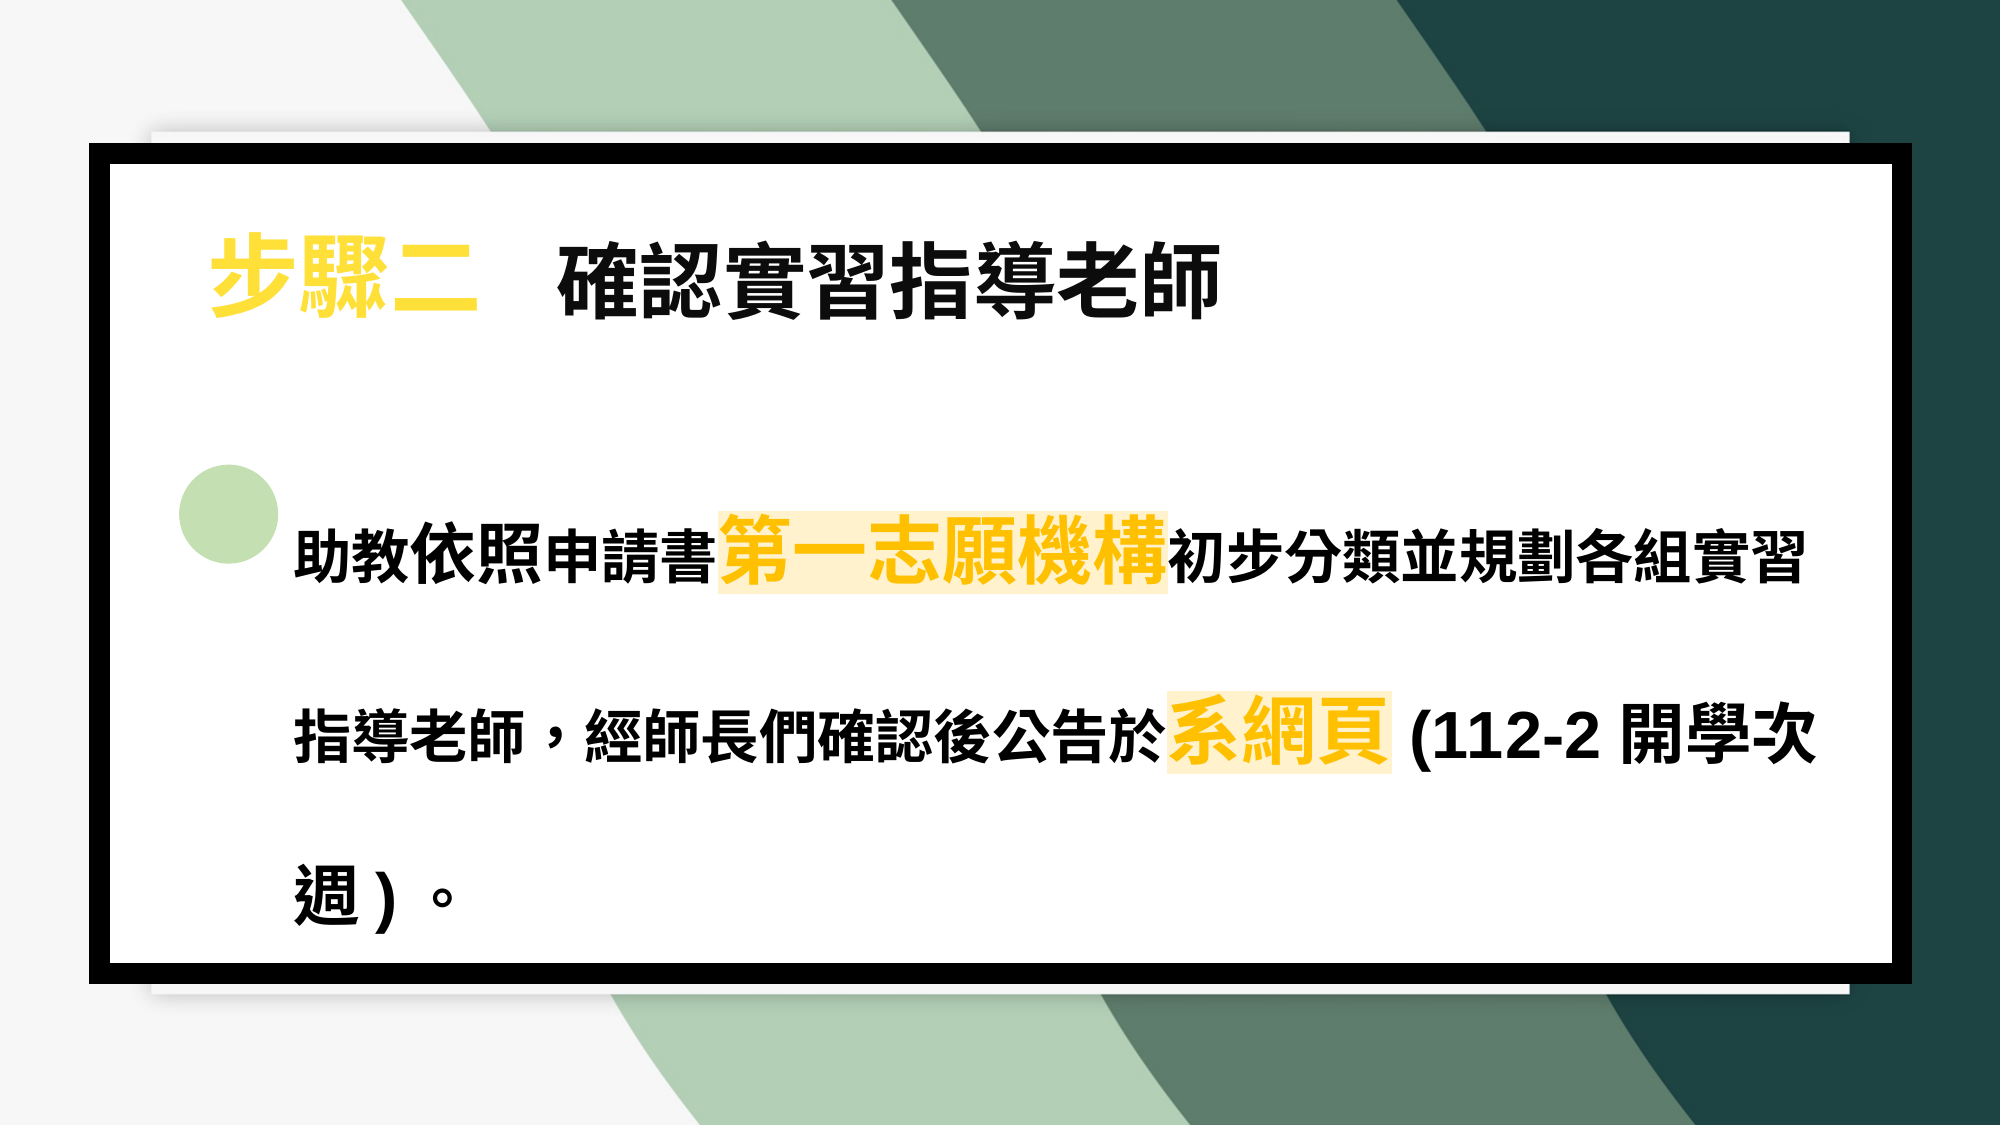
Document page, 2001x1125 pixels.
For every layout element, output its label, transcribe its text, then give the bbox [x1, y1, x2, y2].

text_box 助教依照申請書第一志願機構初步分類並規劃各組實習 指導老師，經師長們確認後公告於系網頁(112-2開學次週)。 [278, 406, 1848, 947]
picture [0, 0, 2000, 1125]
text_box 確認實習指導老師 [542, 222, 1458, 337]
text_box [100, 153, 1902, 974]
text_box 步驟二 [60, 211, 630, 338]
